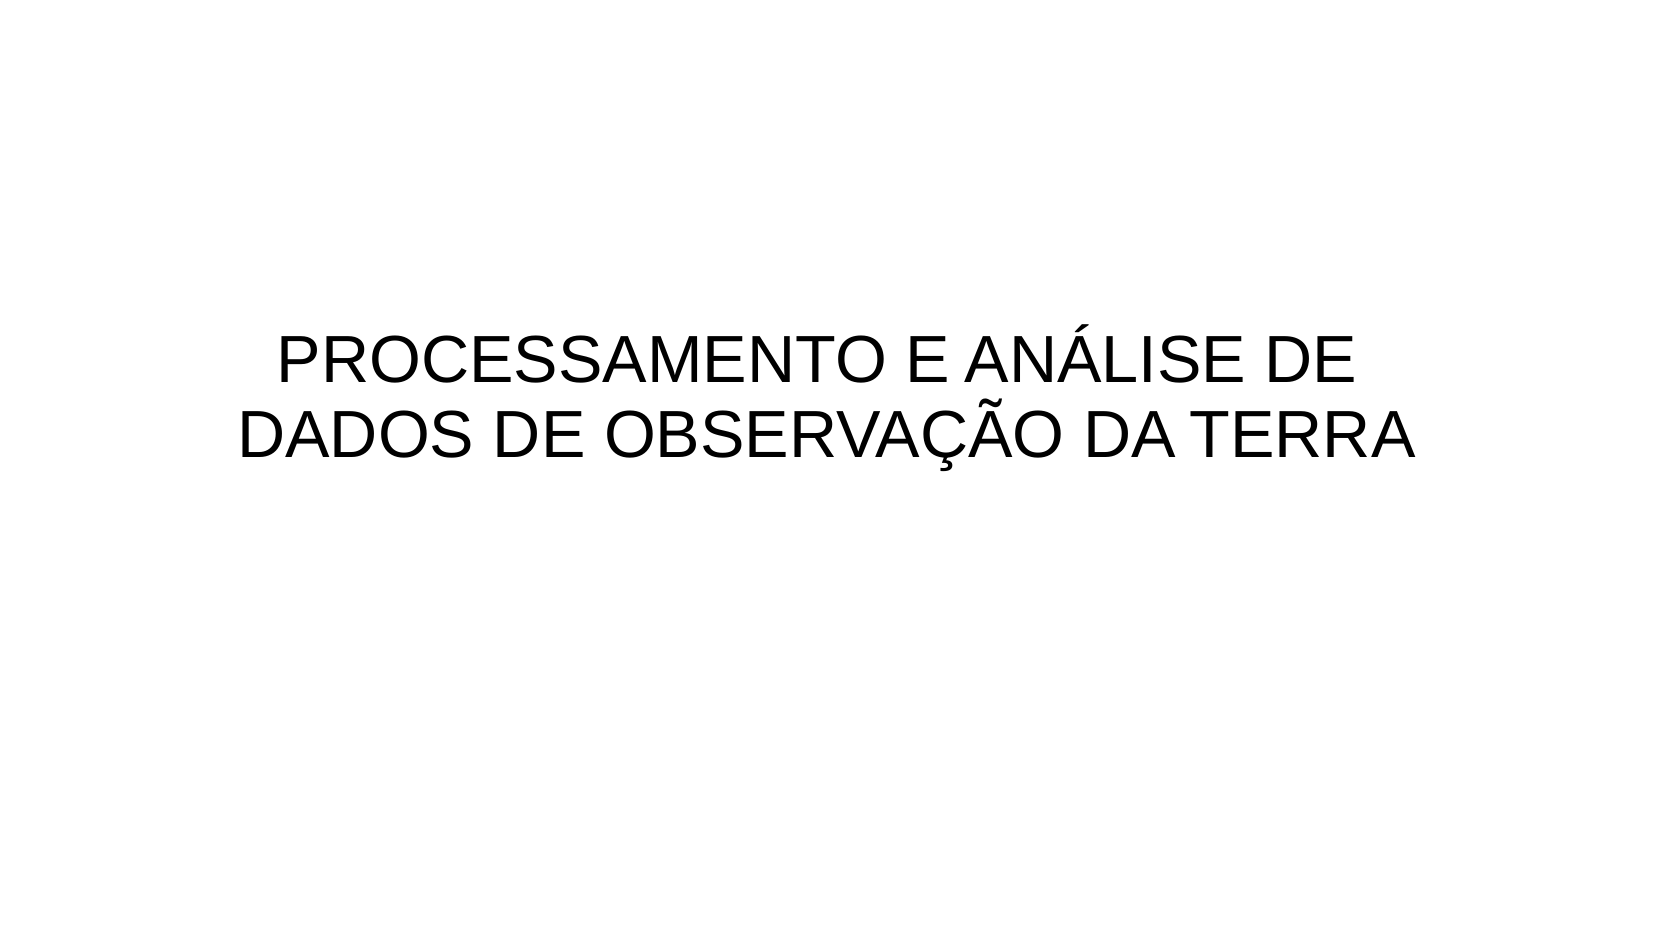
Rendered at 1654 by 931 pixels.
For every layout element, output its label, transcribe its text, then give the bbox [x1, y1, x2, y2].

subtitle PROCESSAMENTO E ANÁLISE DE DADOS DE OBSERVAÇÃO DA TERRA [82, 37, 1571, 757]
